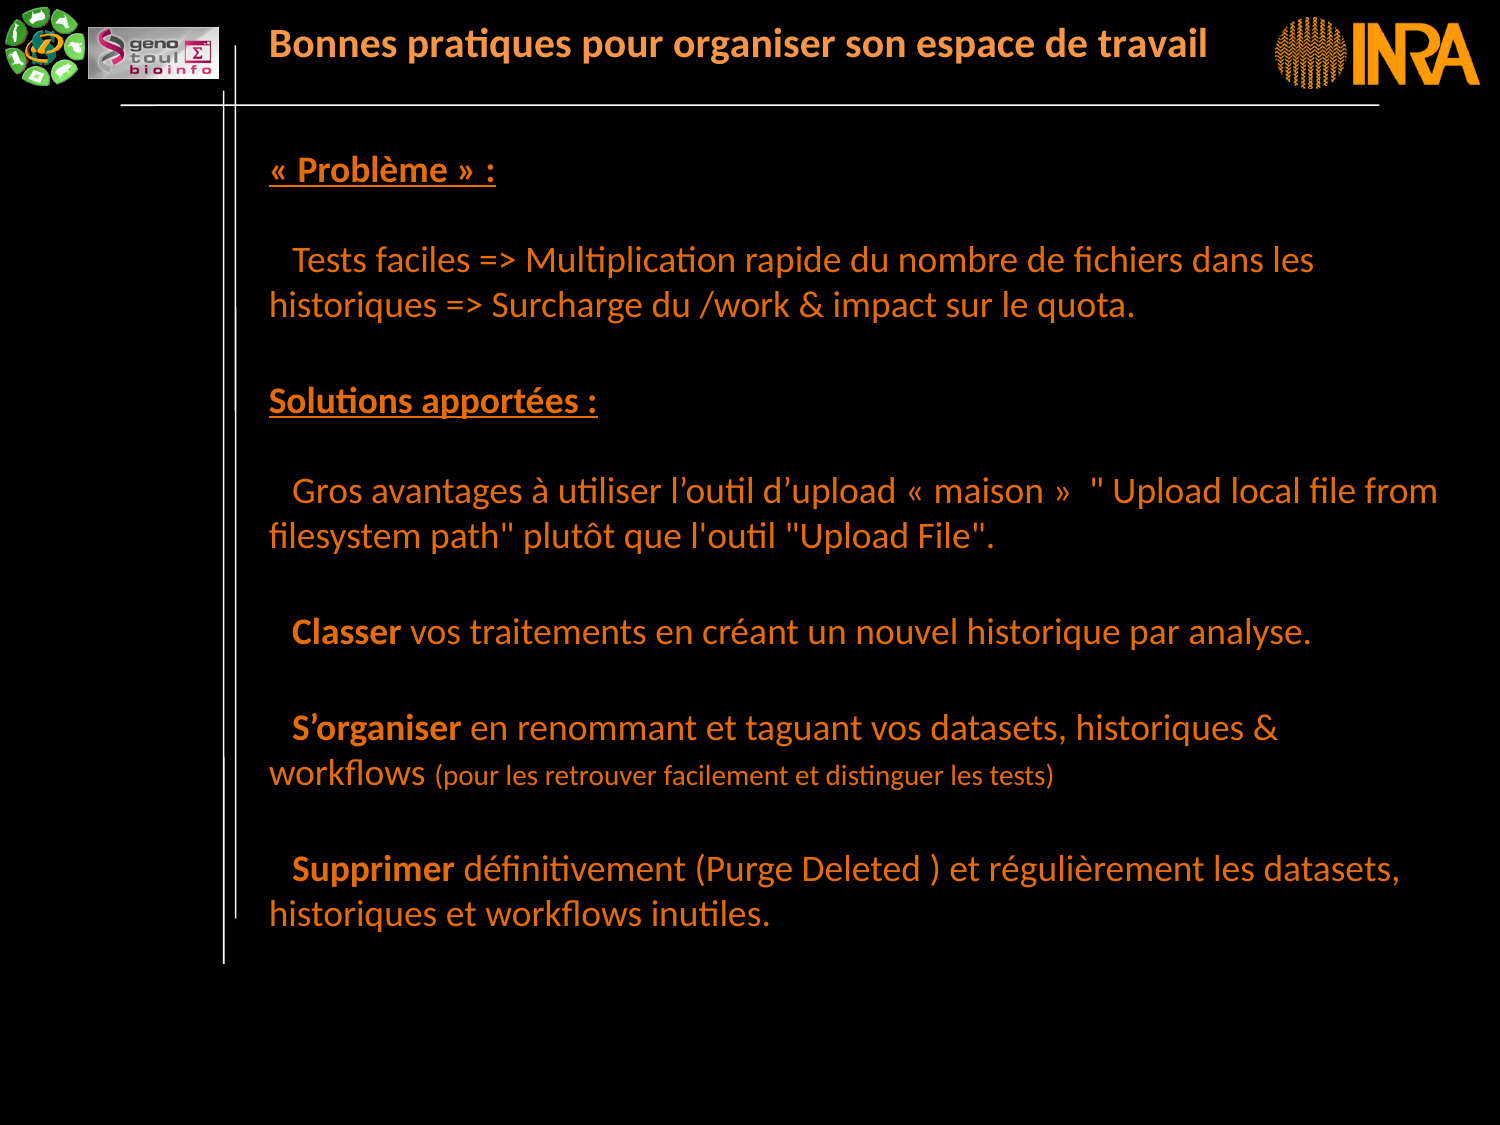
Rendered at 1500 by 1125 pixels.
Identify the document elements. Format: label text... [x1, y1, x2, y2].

text_box Bonnes pratiques pour organiser son espace de travail [253, 19, 1270, 86]
text_box « Problème » : Tests faciles => Multiplication rapide du nombre de fichiers dans les historiques => Surcharge du /work & impact sur le quota. Solutions apportées : Gros avantages à utiliser l’outil d’upload « maison » " Upload local file from filesystem path" plutôt que l'outil "Upload File". Classer vos traitements en créant un nouvel historique par analyse. S’organiser en renommant et taguant vos datasets, historiques & workflows (pour les retrouver facilement et distinguer les tests) Supprimer définitivement (Purge Deleted ) et régulièrement les datasets, historiques et workflows inutiles. [254, 137, 1456, 986]
